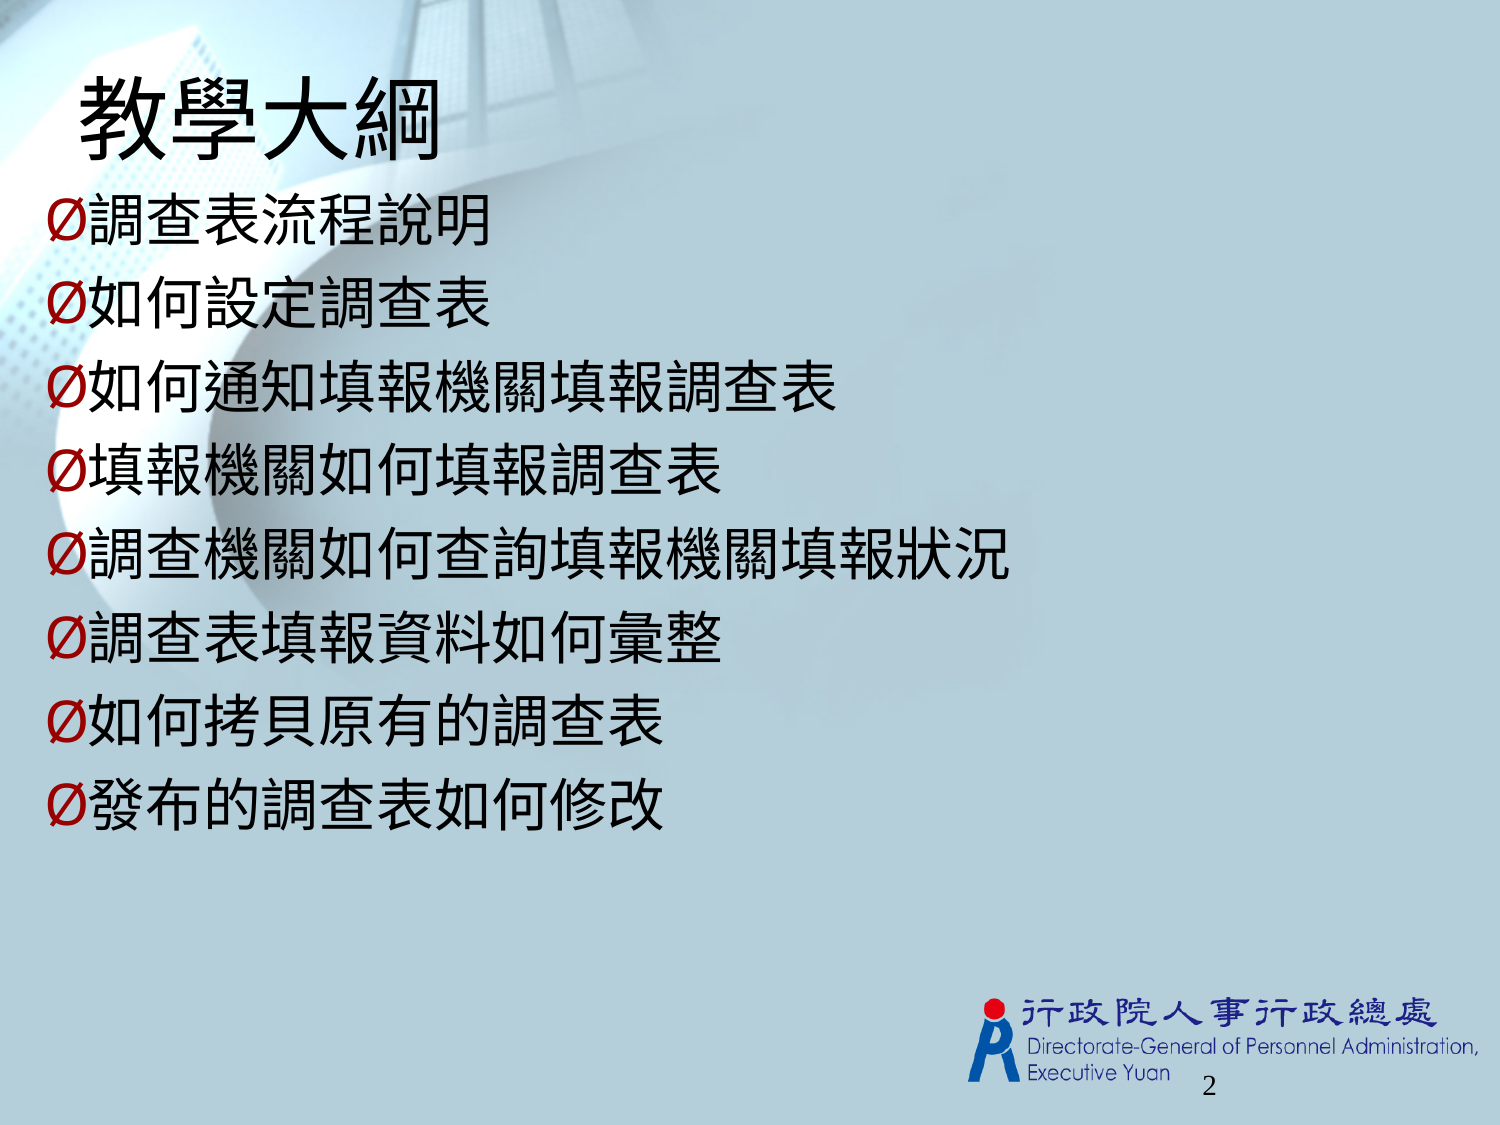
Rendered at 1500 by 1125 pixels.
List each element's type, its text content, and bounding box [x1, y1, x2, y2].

text_box [1187, 1058, 1500, 1125]
title 教學大綱 [62, 54, 704, 167]
list 調查表流程說明 如何設定調查表 如何通知填報機關填報調查表 填報機關如何填報調查表 調查機關如何查詢填報機關填報狀況 調查表填報資料如何彙整 如何拷貝原有的調查表 發布的調查表如何修改 [29, 175, 1388, 847]
